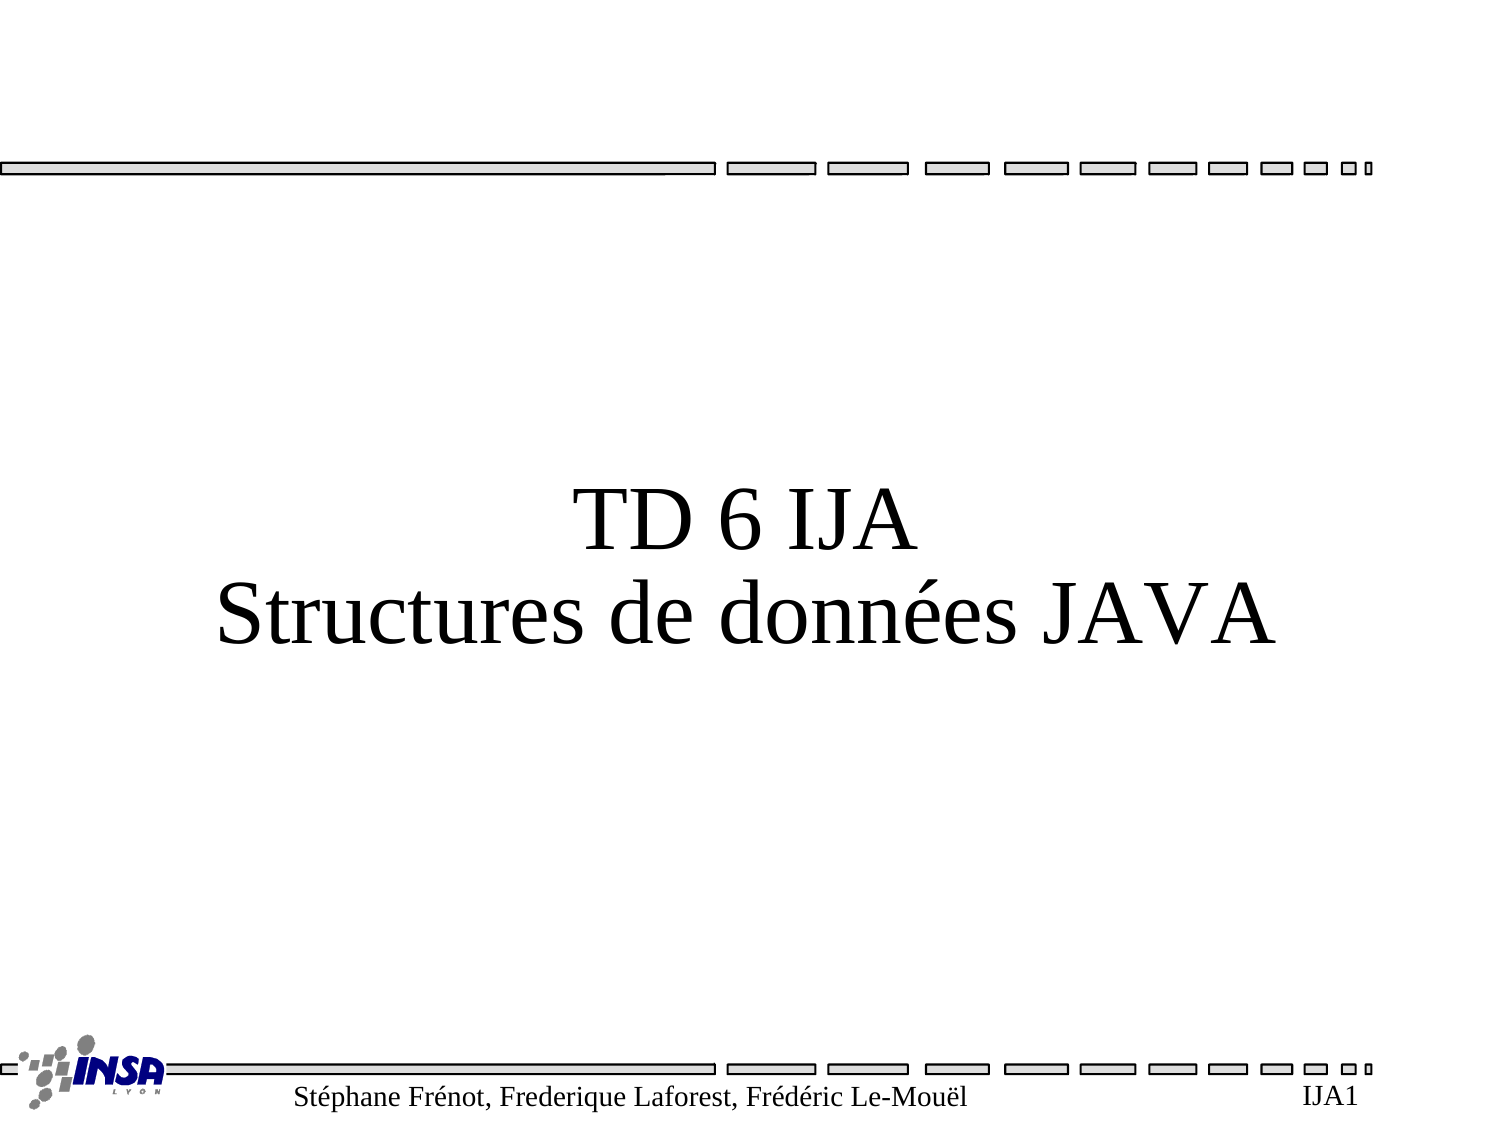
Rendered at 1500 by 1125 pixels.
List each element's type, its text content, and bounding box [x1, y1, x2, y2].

title TD 6 IJA Structures de données JAVA [0, 337, 1317, 799]
